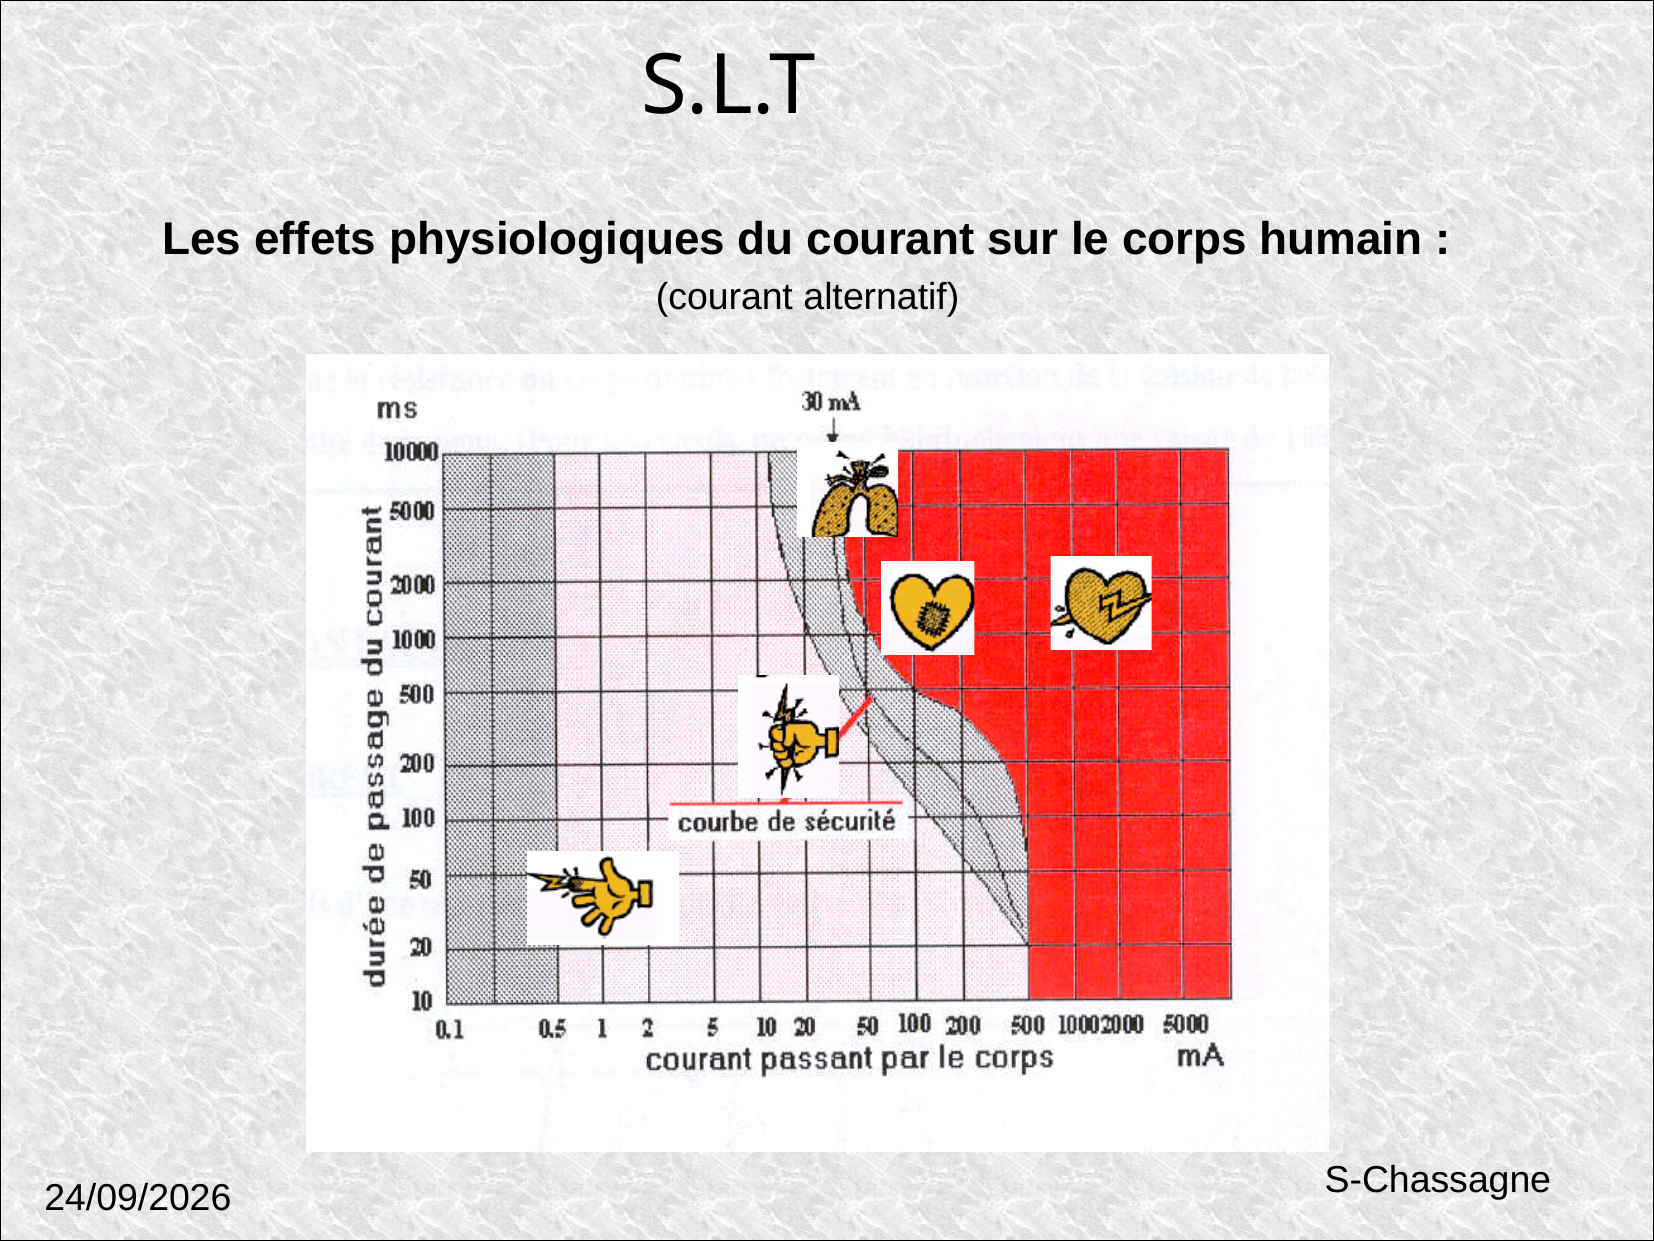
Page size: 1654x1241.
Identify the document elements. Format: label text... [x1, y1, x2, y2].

picture [1, 1, 1653, 1240]
text_box (courant alternatif) [640, 267, 975, 325]
text_box Les effets physiologiques du courant sur le corps humain : [147, 205, 1466, 273]
text_box S.L.T [604, 16, 886, 148]
